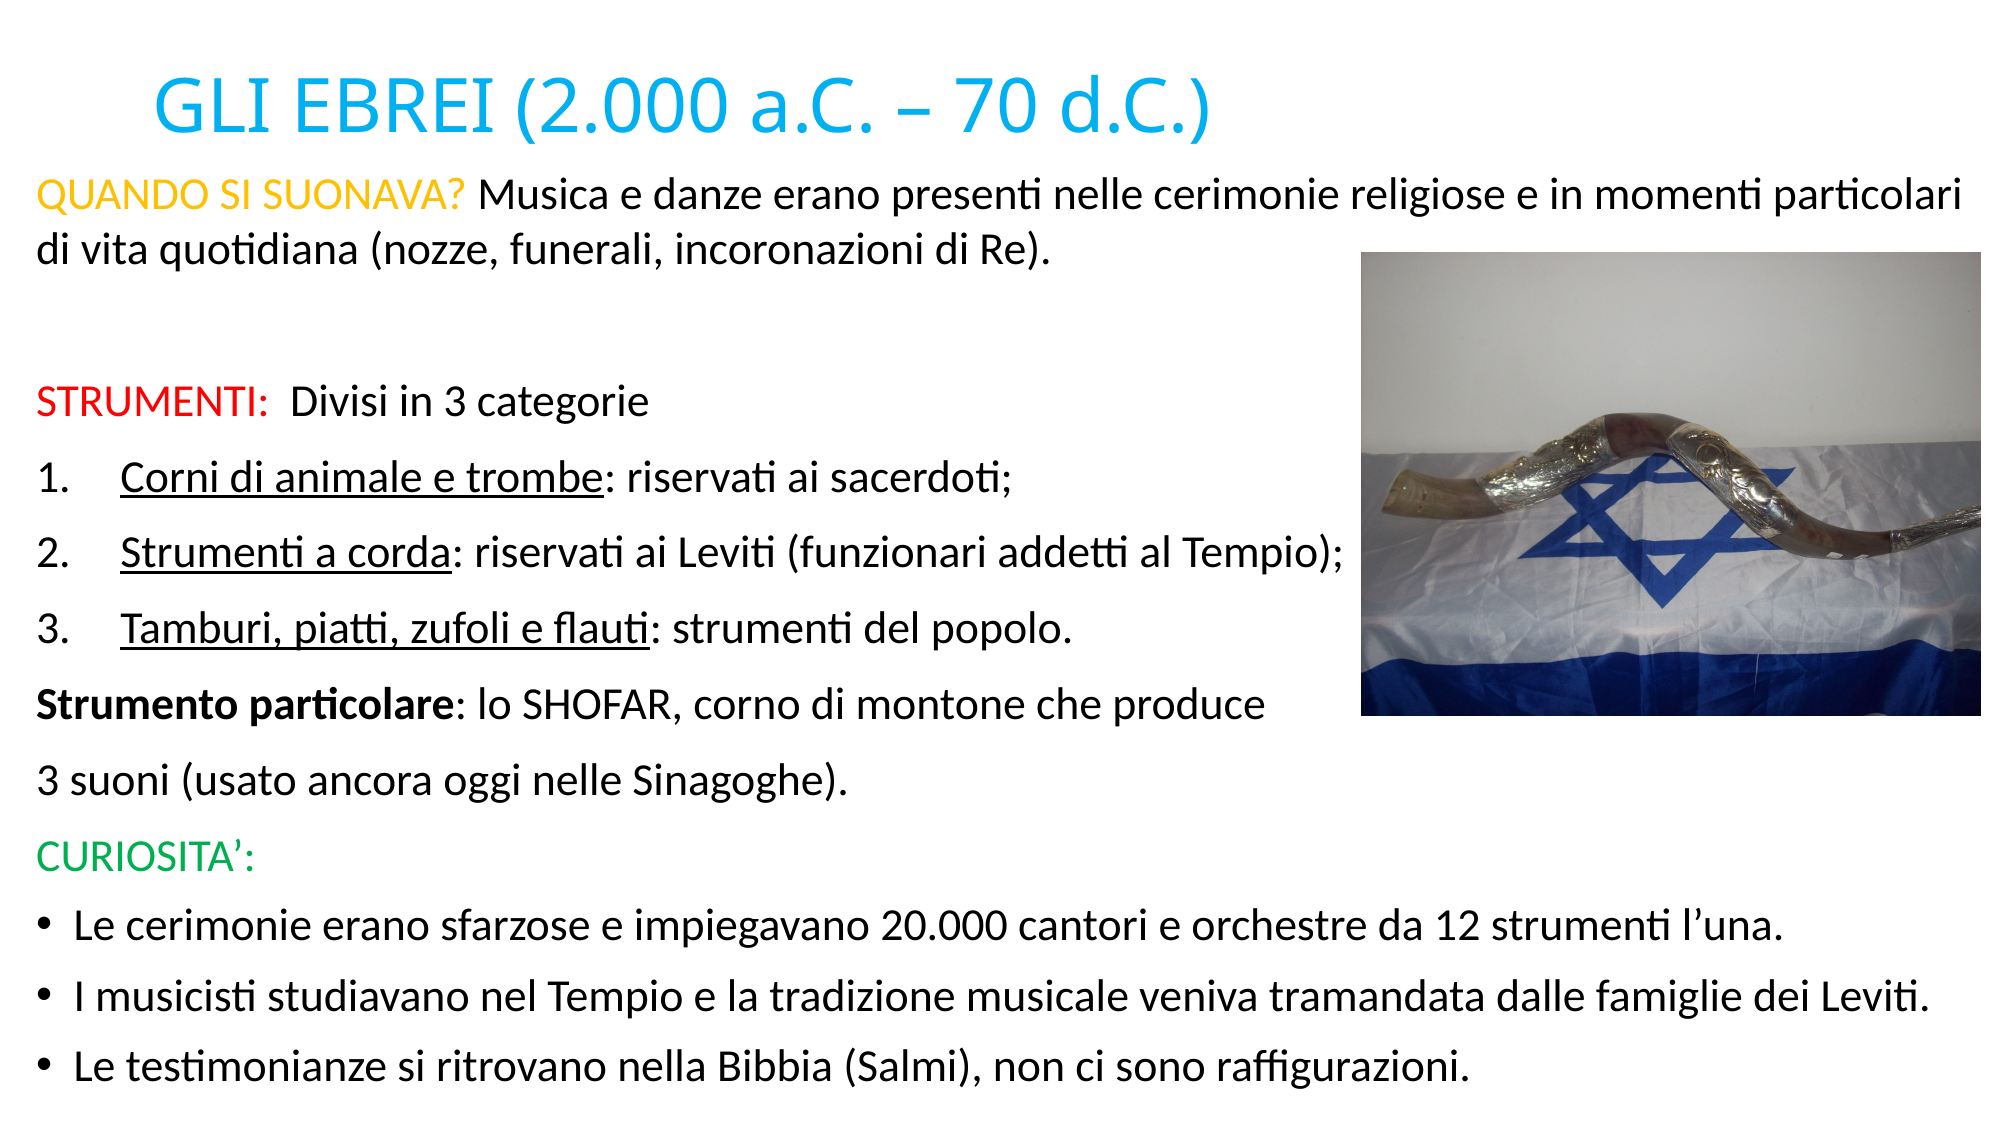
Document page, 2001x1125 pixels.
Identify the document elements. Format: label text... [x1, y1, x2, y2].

title GLI EBREI (2.000 a.C. – 70 d.C.) [137, 59, 1863, 156]
picture [1361, 252, 1981, 716]
list QUANDO SI SUONAVA? Musica e danze erano presenti nelle cerimonie religiose e in momenti particolari di vita quotidiana (nozze, funerali, incoronazioni di Re). STRUMENTI: Divisi in 3 categorie Corni di animale e trombe: riservati ai sacerdoti; Strumenti a corda: riservati ai Leviti (funzionari addetti al Tempio); Tamburi, piatti, zufoli e flauti: strumenti del popolo. Strumento particolare: lo SHOFAR, corno di montone che produce 3 suoni (usato ancora oggi nelle Sinagoghe). CURIOSITA’: Le cerimonie erano sfarzose e impiegavano 20.000 cantori e orchestre da 12 strumenti l’una. I musicisti studiavano nel Tempio e la tradizione musicale veniva tramandata dalle famiglie dei Leviti. Le testimonianze si ritrovano nella Bibbia (Salmi), non ci sono raffigurazioni. [20, 156, 2000, 1085]
